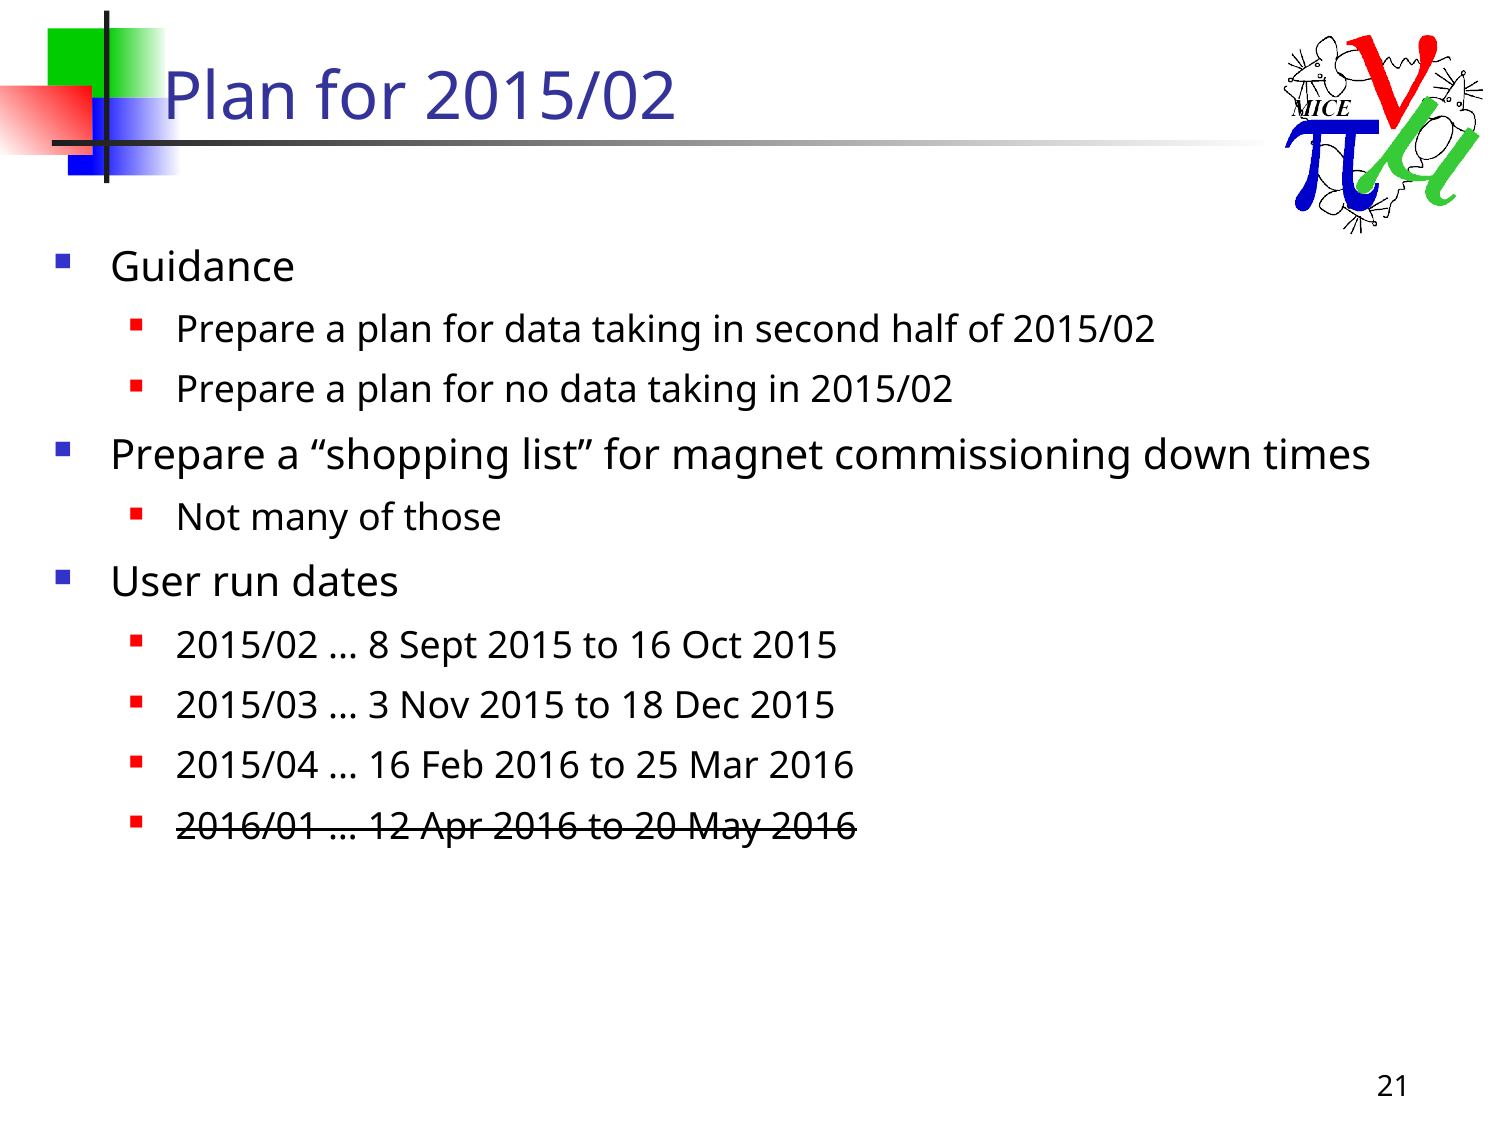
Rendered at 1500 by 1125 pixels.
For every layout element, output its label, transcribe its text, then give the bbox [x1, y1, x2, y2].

list Guidance Prepare a plan for data taking in second half of 2015/02 Prepare a plan for no data taking in 2015/02 Prepare a “shopping list” for magnet commissioning down times Not many of those User run dates 2015/02 ... 8 Sept 2015 to 16 Oct 2015 2015/03 ... 3 Nov 2015 to 18 Dec 2015 2015/04 ... 16 Feb 2016 to 25 Mar 2016 2016/01 … 12 Apr 2016 to 20 May 2016 [53, 236, 1388, 827]
picture [1264, 5, 1500, 251]
title Plan for 2015/02 [162, 0, 1441, 188]
